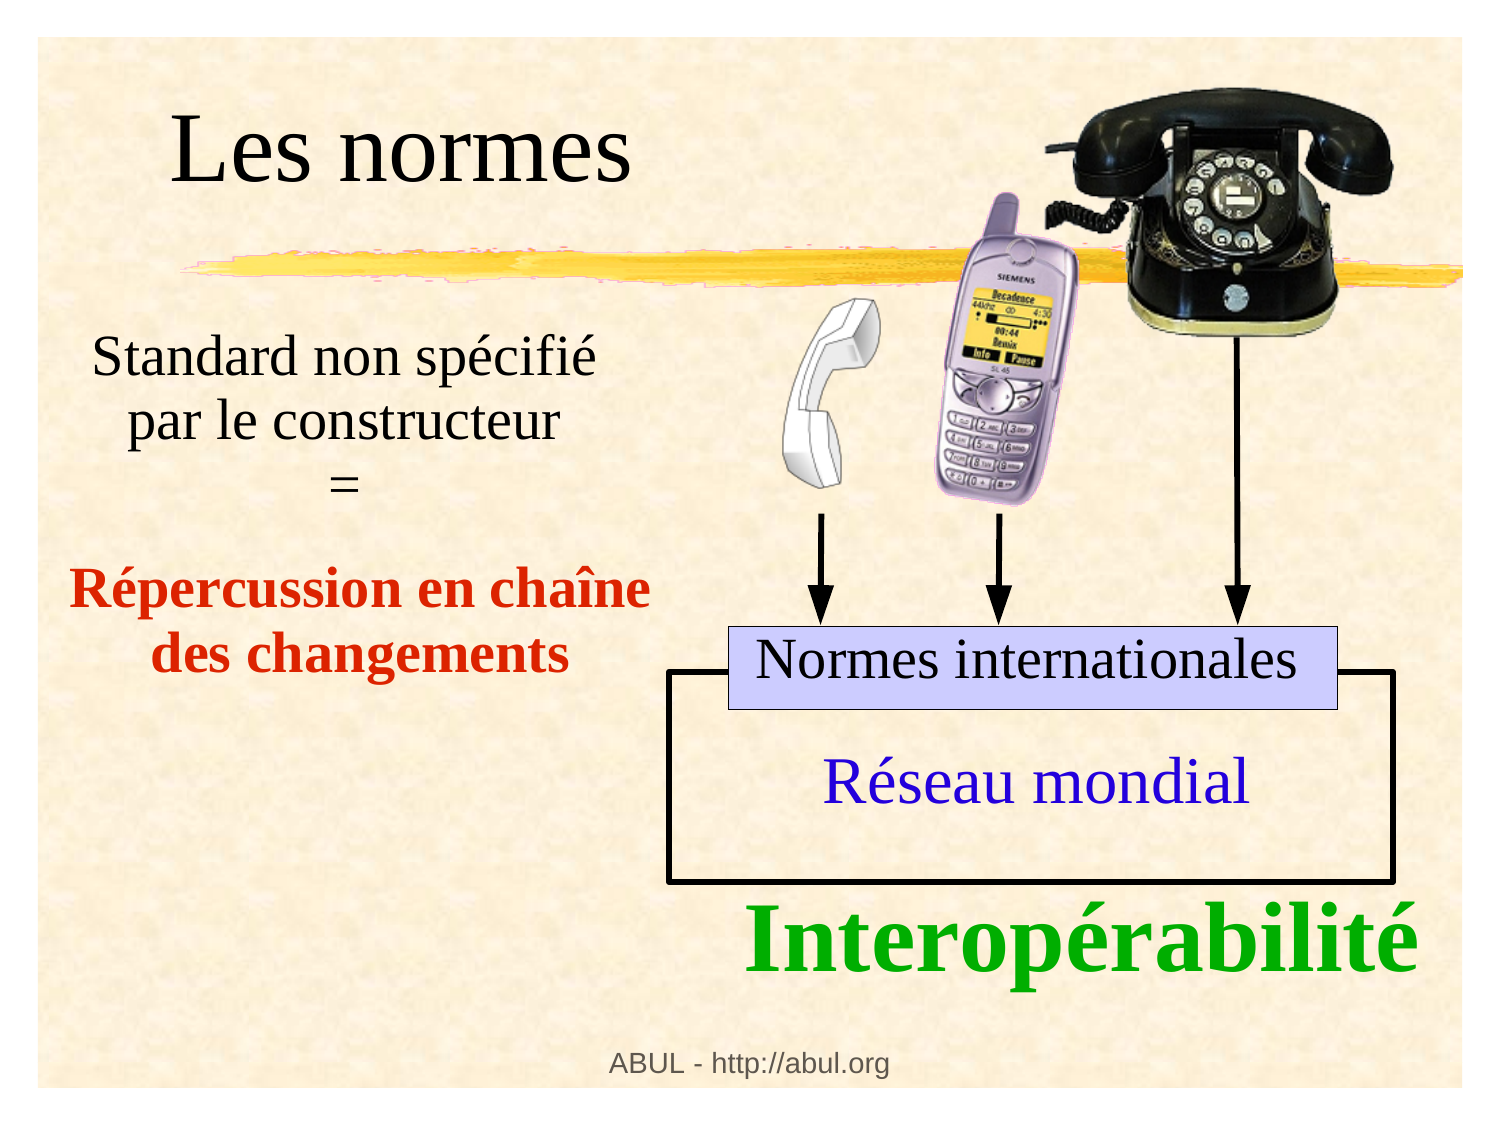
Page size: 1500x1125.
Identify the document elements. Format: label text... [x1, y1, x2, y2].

text_box Réseau mondial [822, 744, 1253, 837]
text_box Standard non spécifié par le constructeur = [91, 323, 598, 565]
text_box Les normes [169, 92, 635, 232]
text_box Répercussion en chaîne des changements [69, 555, 652, 731]
text_box Interopérabilité [743, 882, 1421, 1034]
text_box Normes internationales [755, 626, 1316, 708]
picture [37, 37, 1463, 1088]
text_box [728, 626, 1338, 710]
